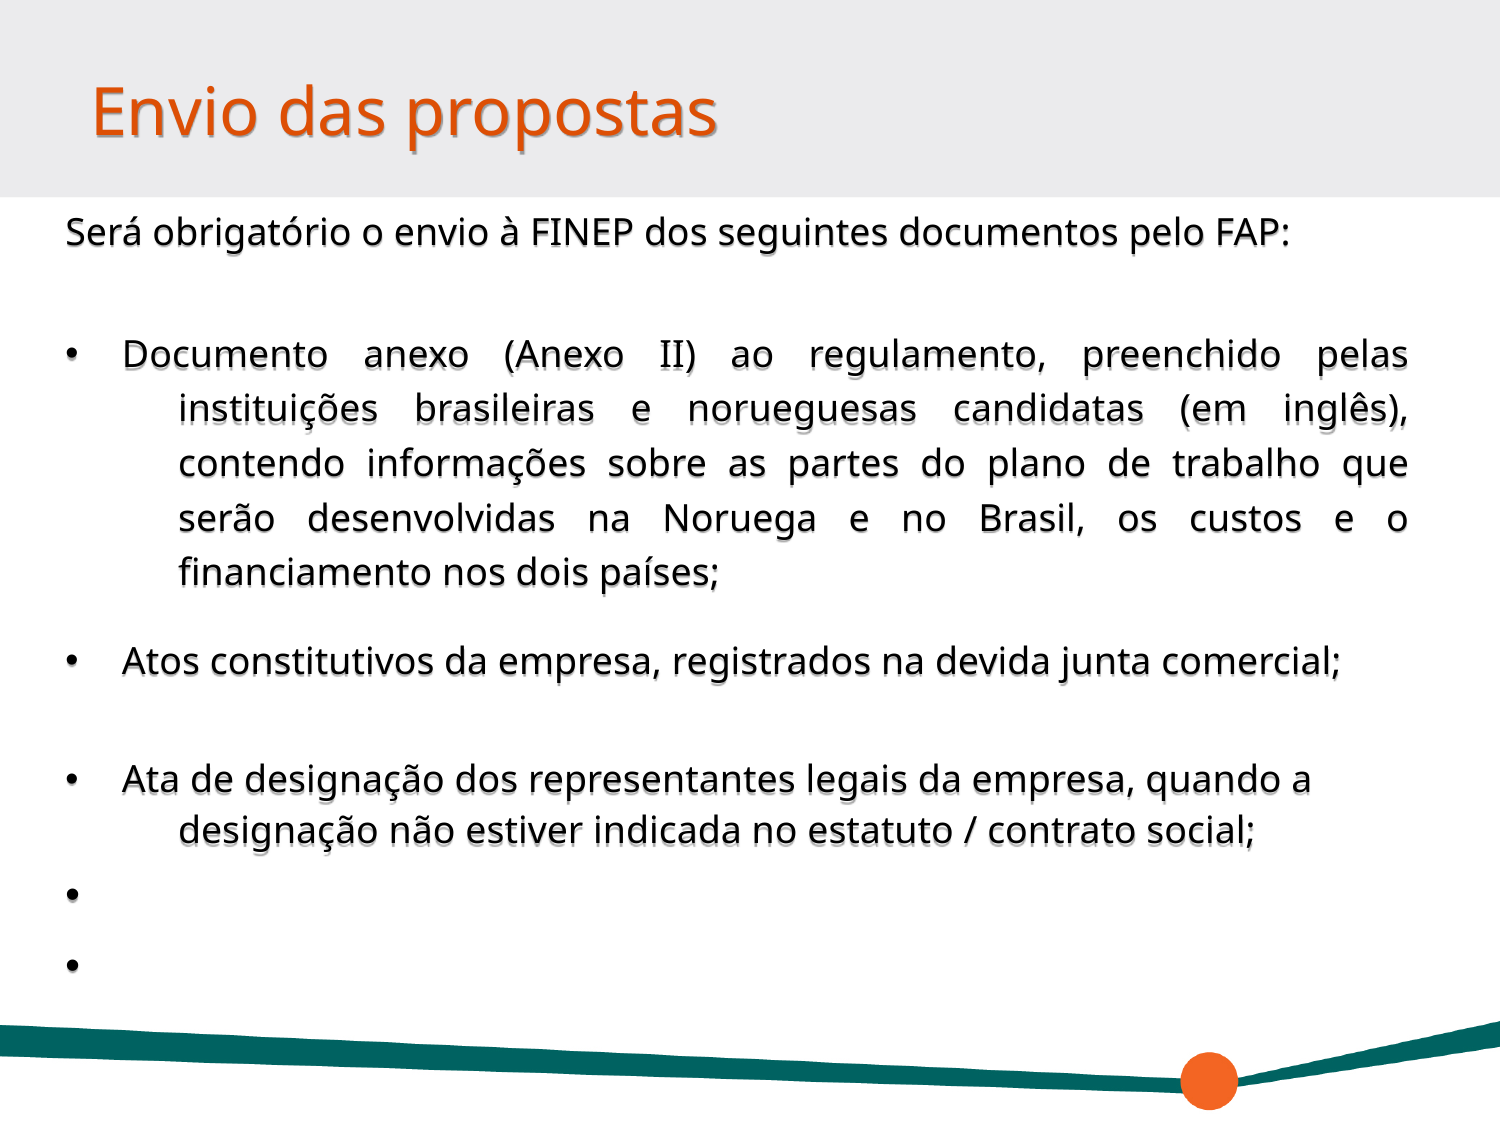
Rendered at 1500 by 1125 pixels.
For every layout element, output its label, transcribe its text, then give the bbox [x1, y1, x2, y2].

list Será obrigatório o envio à FINEP dos seguintes documentos pelo FAP: Documento anexo (Anexo II) ao regulamento, preenchido pelas instituições brasileiras e norueguesas candidatas (em inglês), contendo informações sobre as partes do plano de trabalho que serão desenvolvidas na Noruega e no Brasil, os custos e o financiamento nos dois países; Atos constitutivos da empresa, registrados na devida junta comercial; Ata de designação dos representantes legais da empresa, quando a designação não estiver indicada no estatuto / contrato social; [50, 197, 1426, 1023]
title Envio das propostas [75, 45, 1426, 173]
